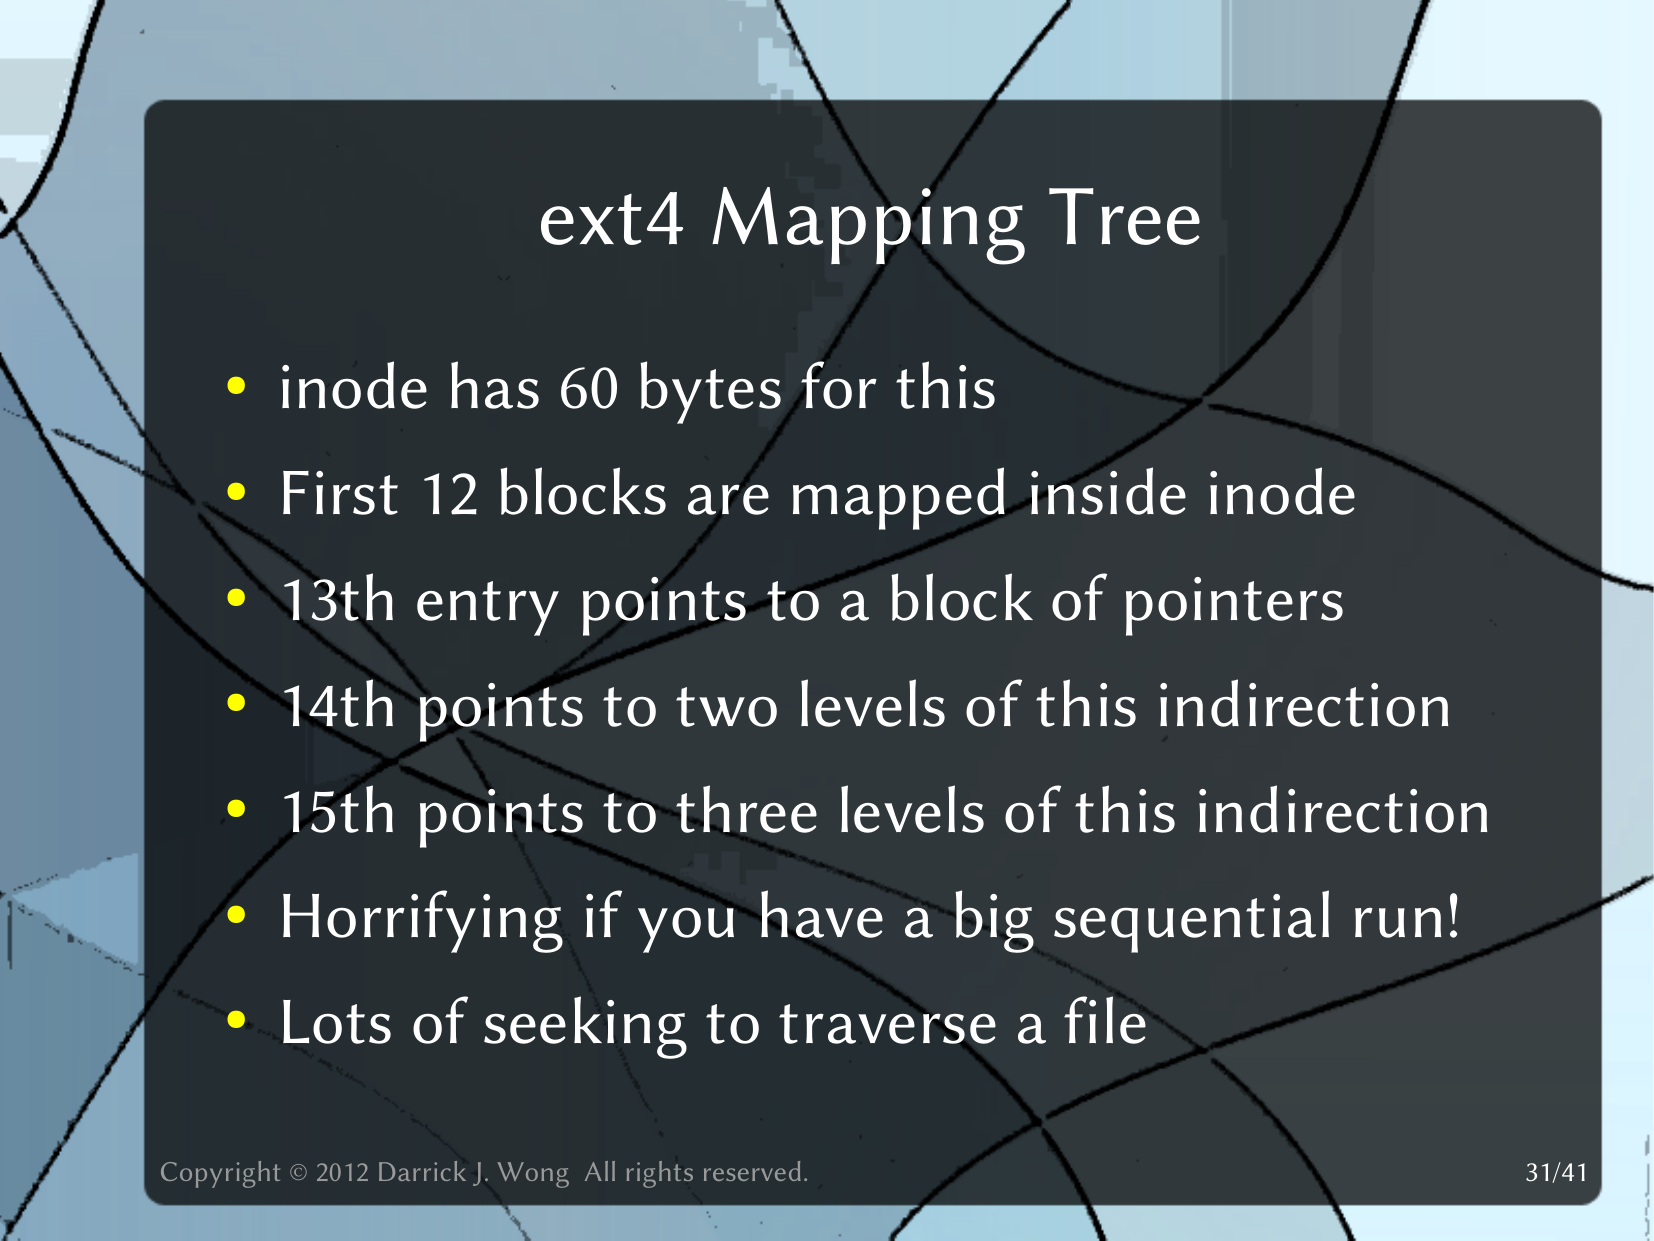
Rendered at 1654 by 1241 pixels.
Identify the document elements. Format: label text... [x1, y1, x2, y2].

picture [0, 0, 1654, 1241]
title ext4 Mapping Tree [159, 108, 1583, 325]
list inode has 60 bytes for this First 12 blocks are mapped inside inode 13th entry points to a block of pointers 14th points to two levels of this indirection 15th points to three levels of this indirection Horrifying if you have a big sequential run! Lots of seeking to traverse a file [206, 349, 1571, 1069]
